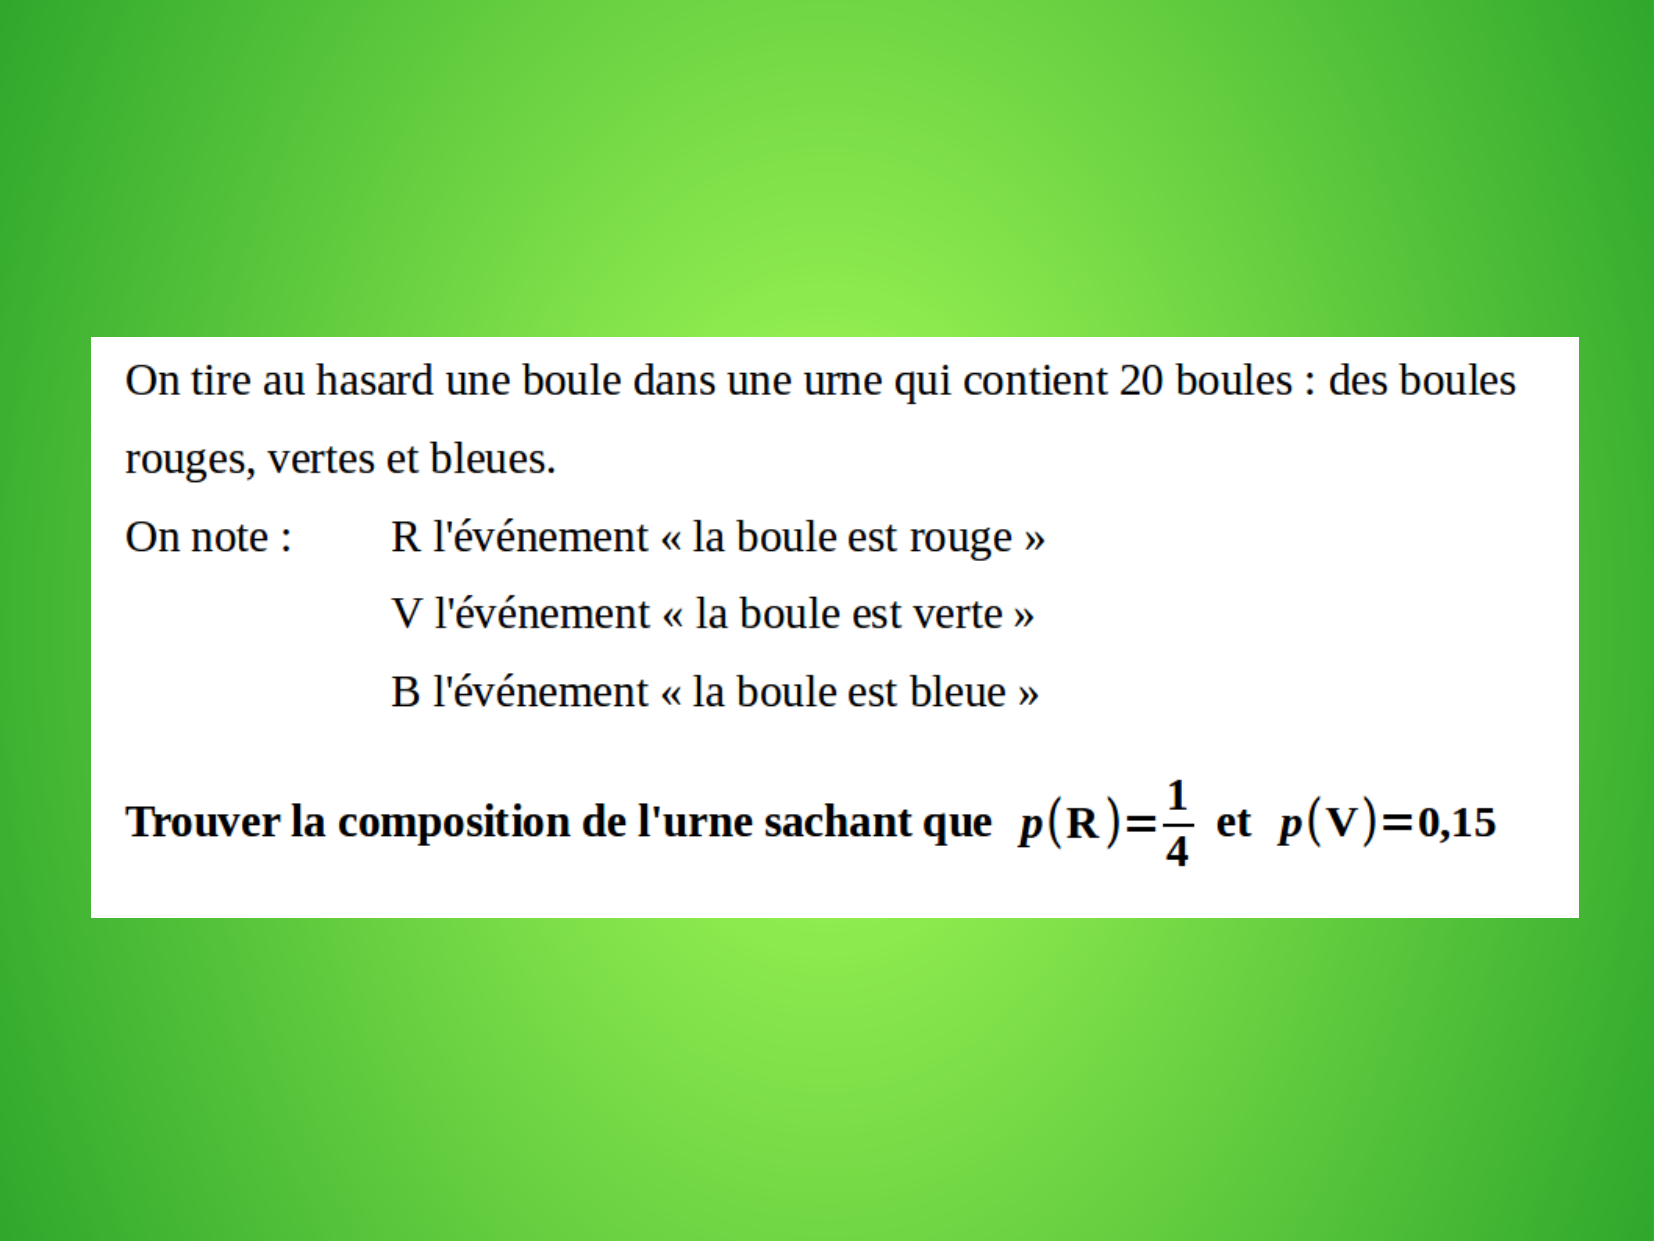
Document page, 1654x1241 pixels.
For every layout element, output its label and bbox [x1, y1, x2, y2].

picture [91, 337, 1579, 918]
